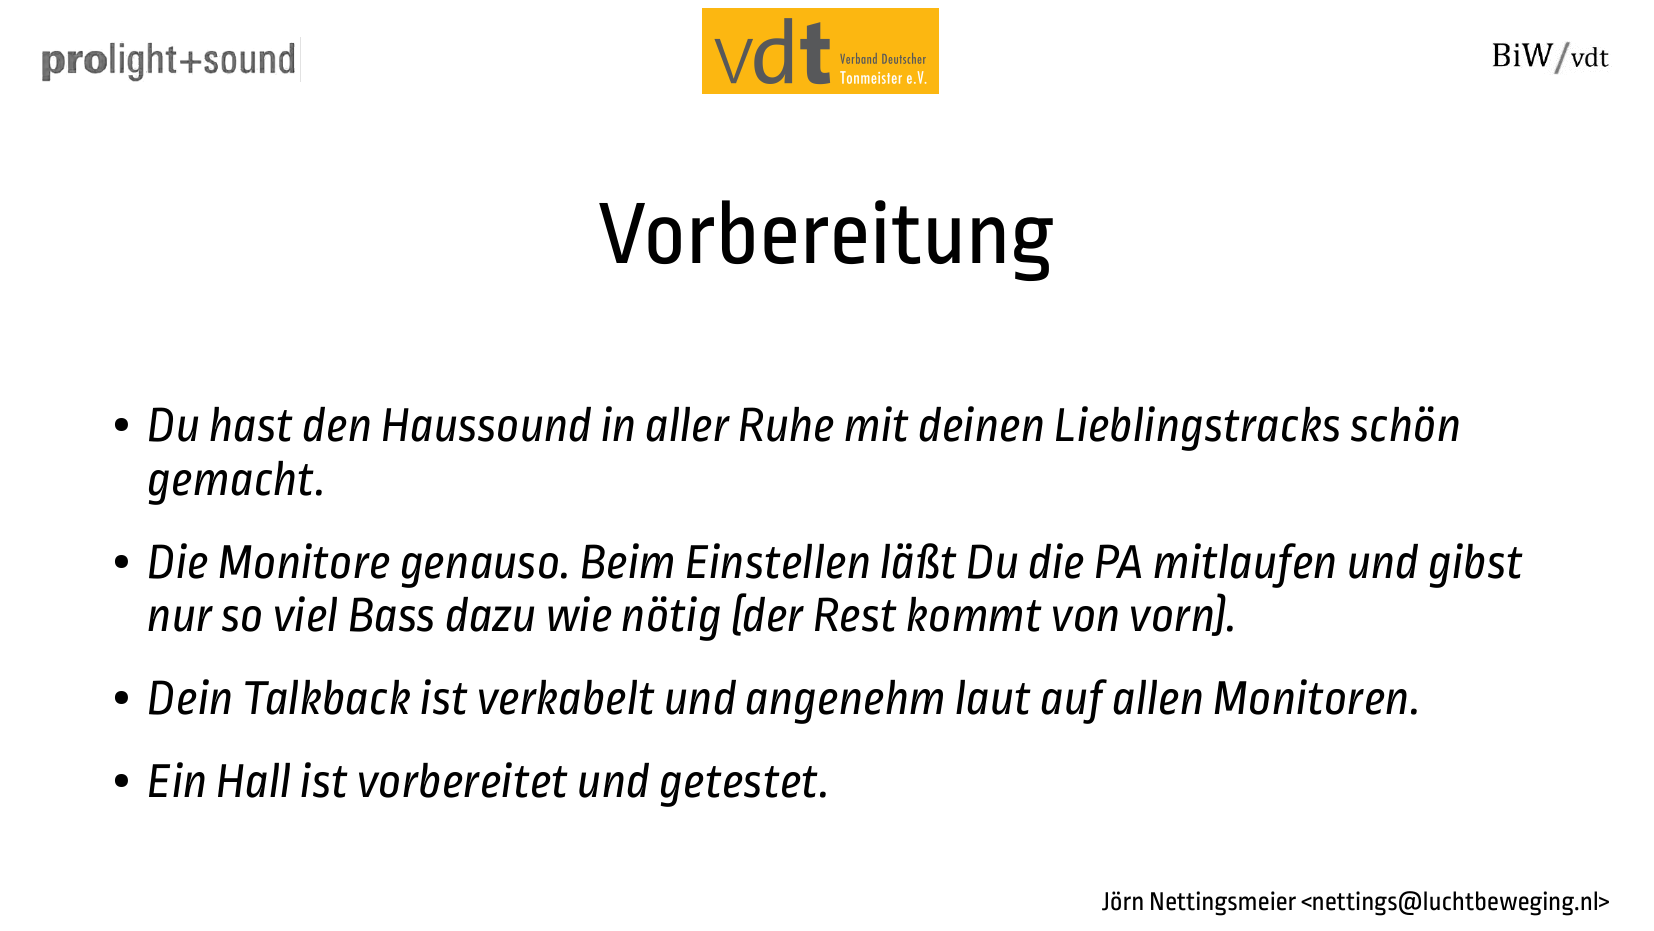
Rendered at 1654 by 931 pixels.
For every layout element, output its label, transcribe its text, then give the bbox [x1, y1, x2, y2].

picture [702, 8, 939, 94]
picture [1490, 39, 1613, 75]
picture [37, 37, 301, 82]
subtitle Du hast den Haussound in aller Ruhe mit deinen Lieblingstracks schön gemacht. Die Monitore genauso. Beim Einstellen läßt Du die PA mitlaufen und gibst nur so viel Bass dazu wie nötig (der Rest kommt von vorn). Dein Talkback ist verkabelt und angenehm laut auf allen Monitoren. Ein Hall ist vorbereitet und getestet. [112, 334, 1571, 875]
title Vorbereitung [82, 185, 1571, 285]
